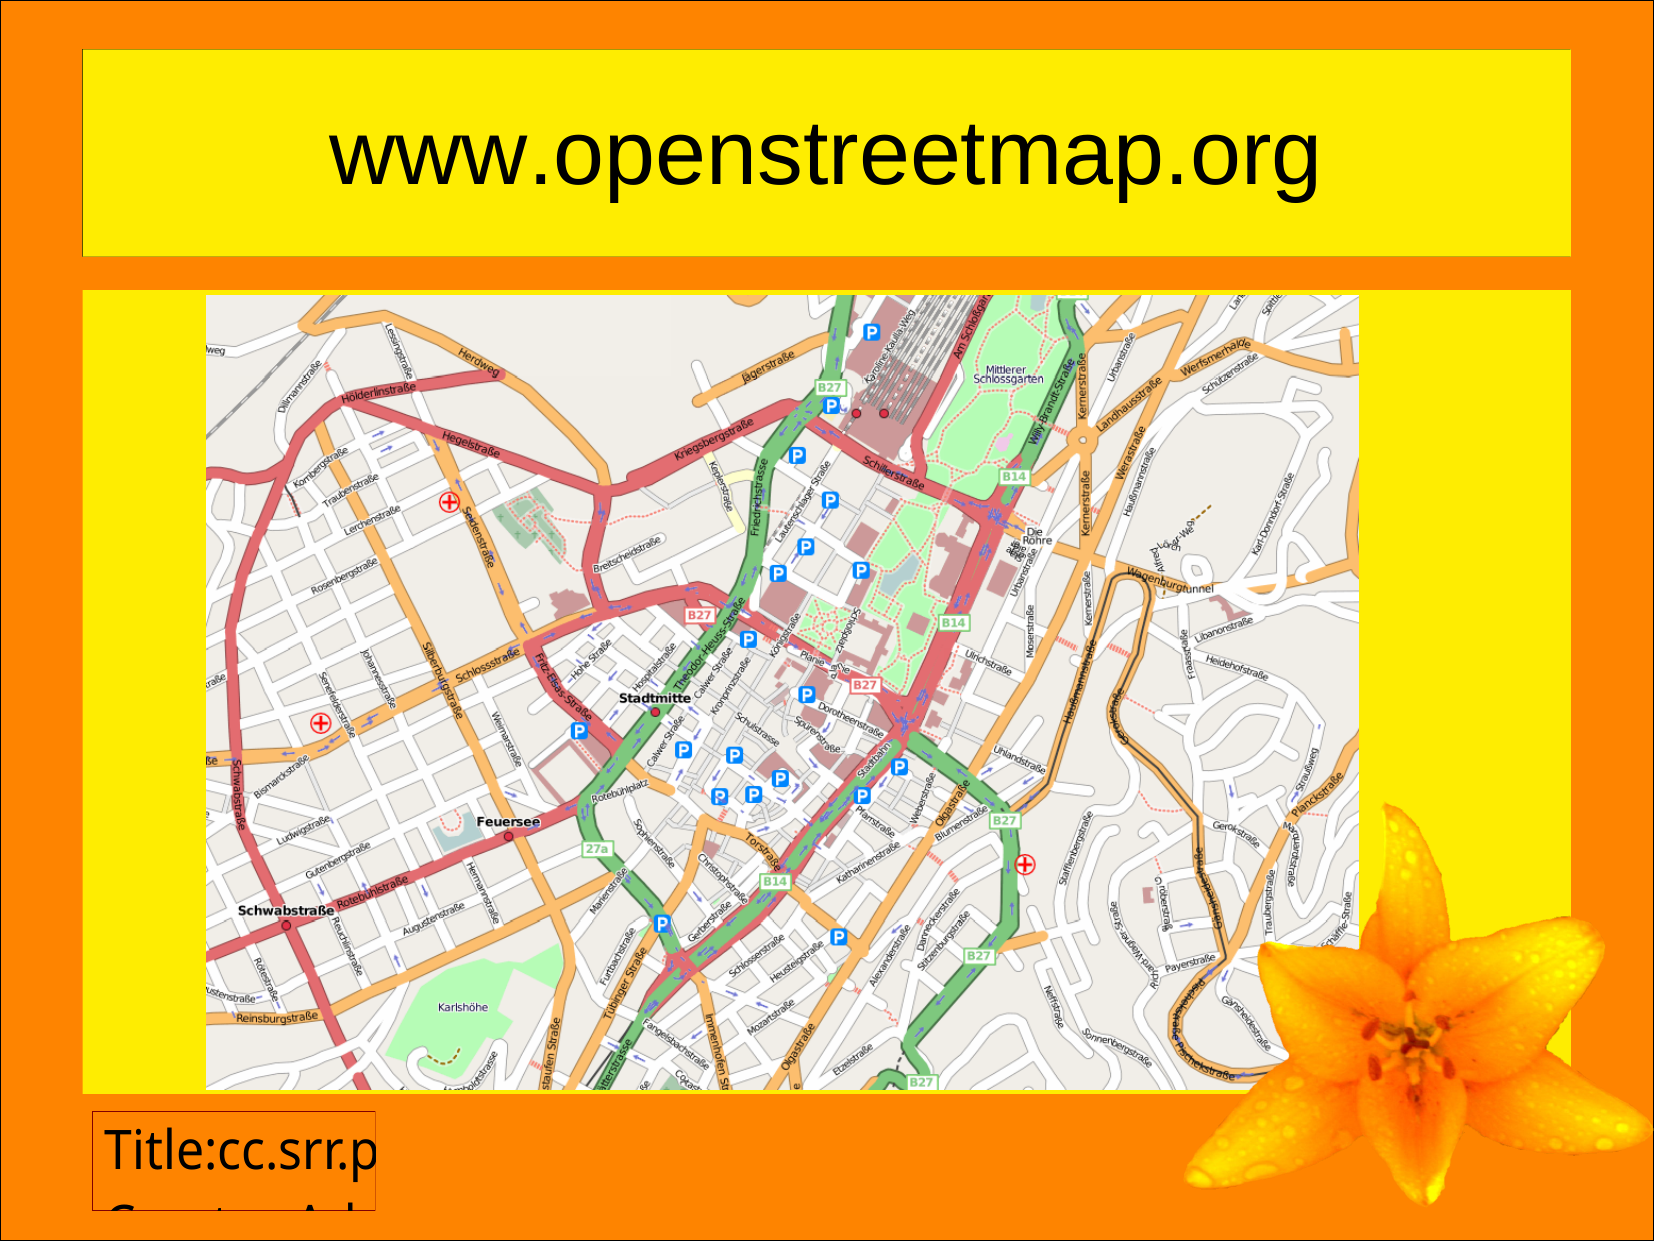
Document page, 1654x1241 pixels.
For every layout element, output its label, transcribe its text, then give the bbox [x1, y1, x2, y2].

text_box [0, 0, 1654, 1241]
picture [88, 1108, 376, 1211]
title www.openstreetmap.org [82, 49, 1571, 257]
picture [206, 295, 1654, 1241]
